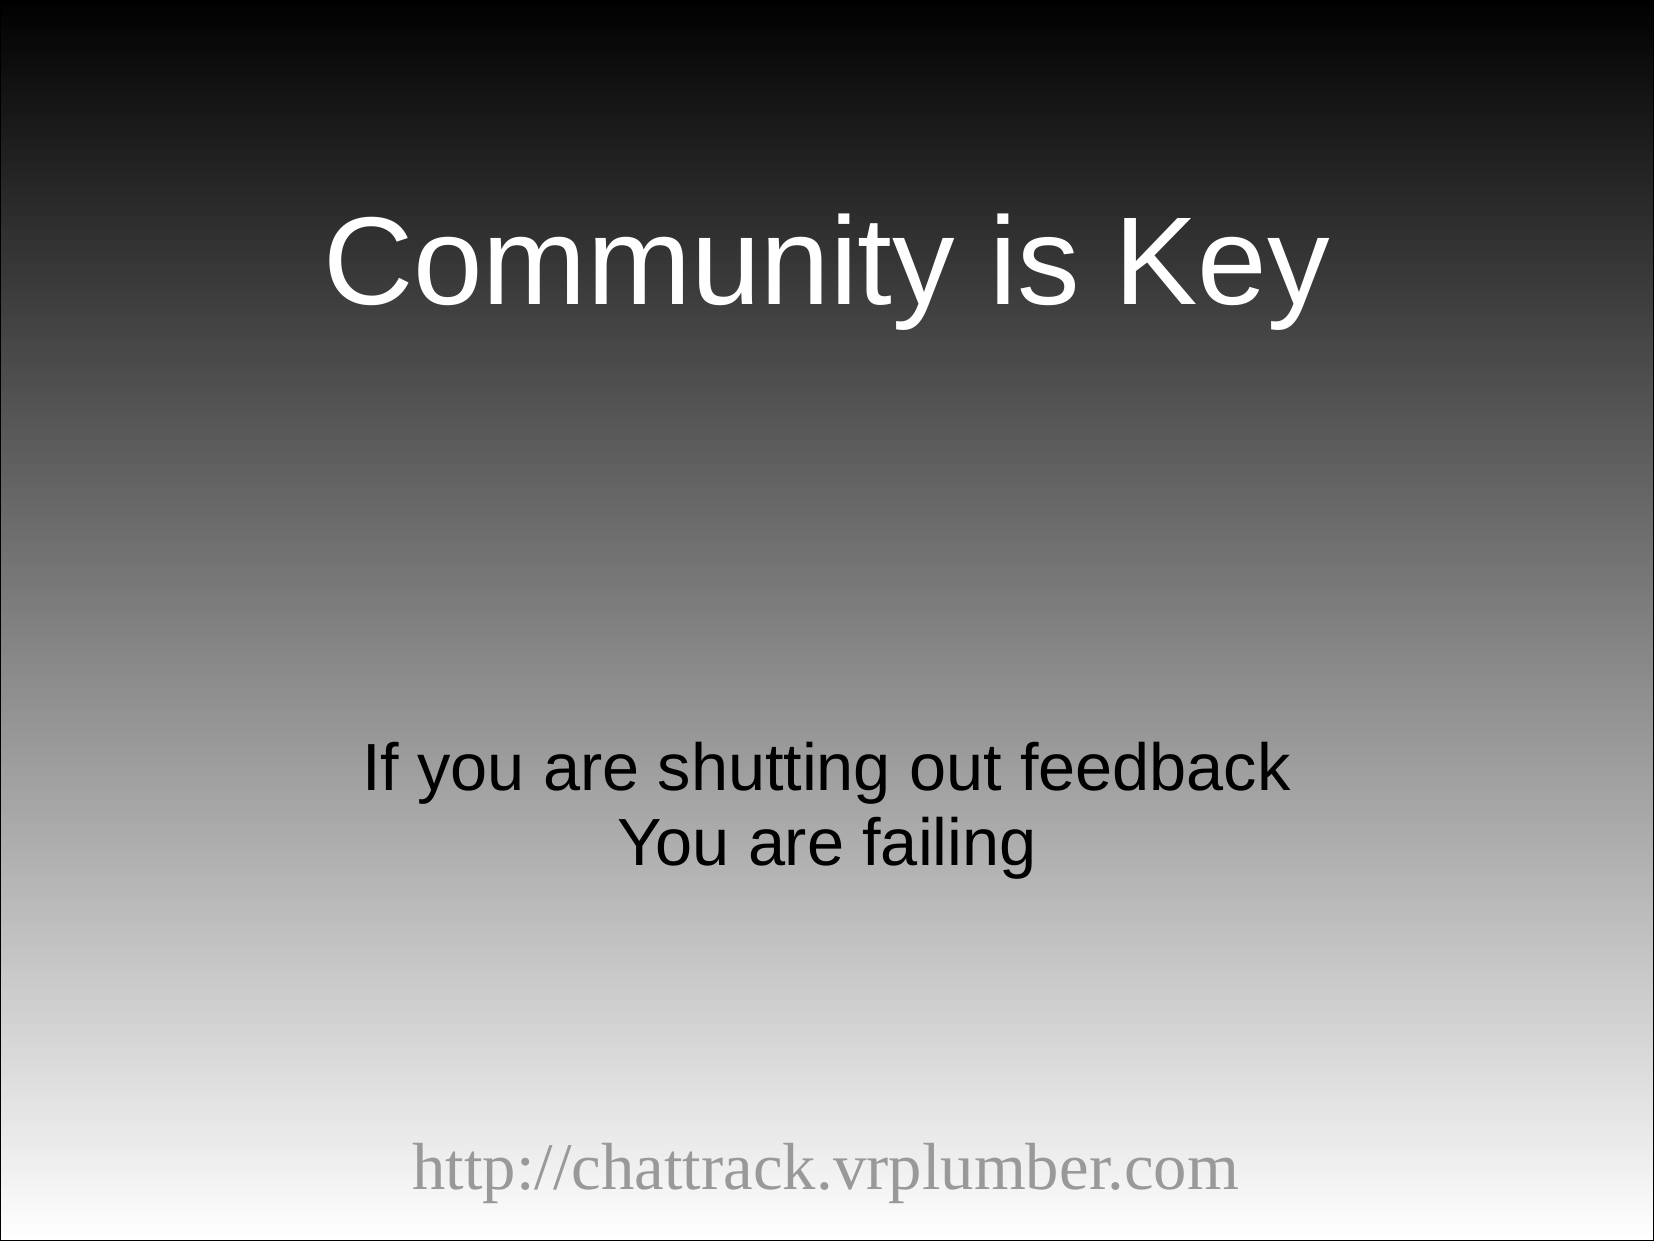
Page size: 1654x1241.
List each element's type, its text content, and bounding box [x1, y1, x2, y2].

subtitle If you are shutting out feedback You are failing [29, 403, 1625, 1207]
title Community is Key [0, 56, 1654, 466]
